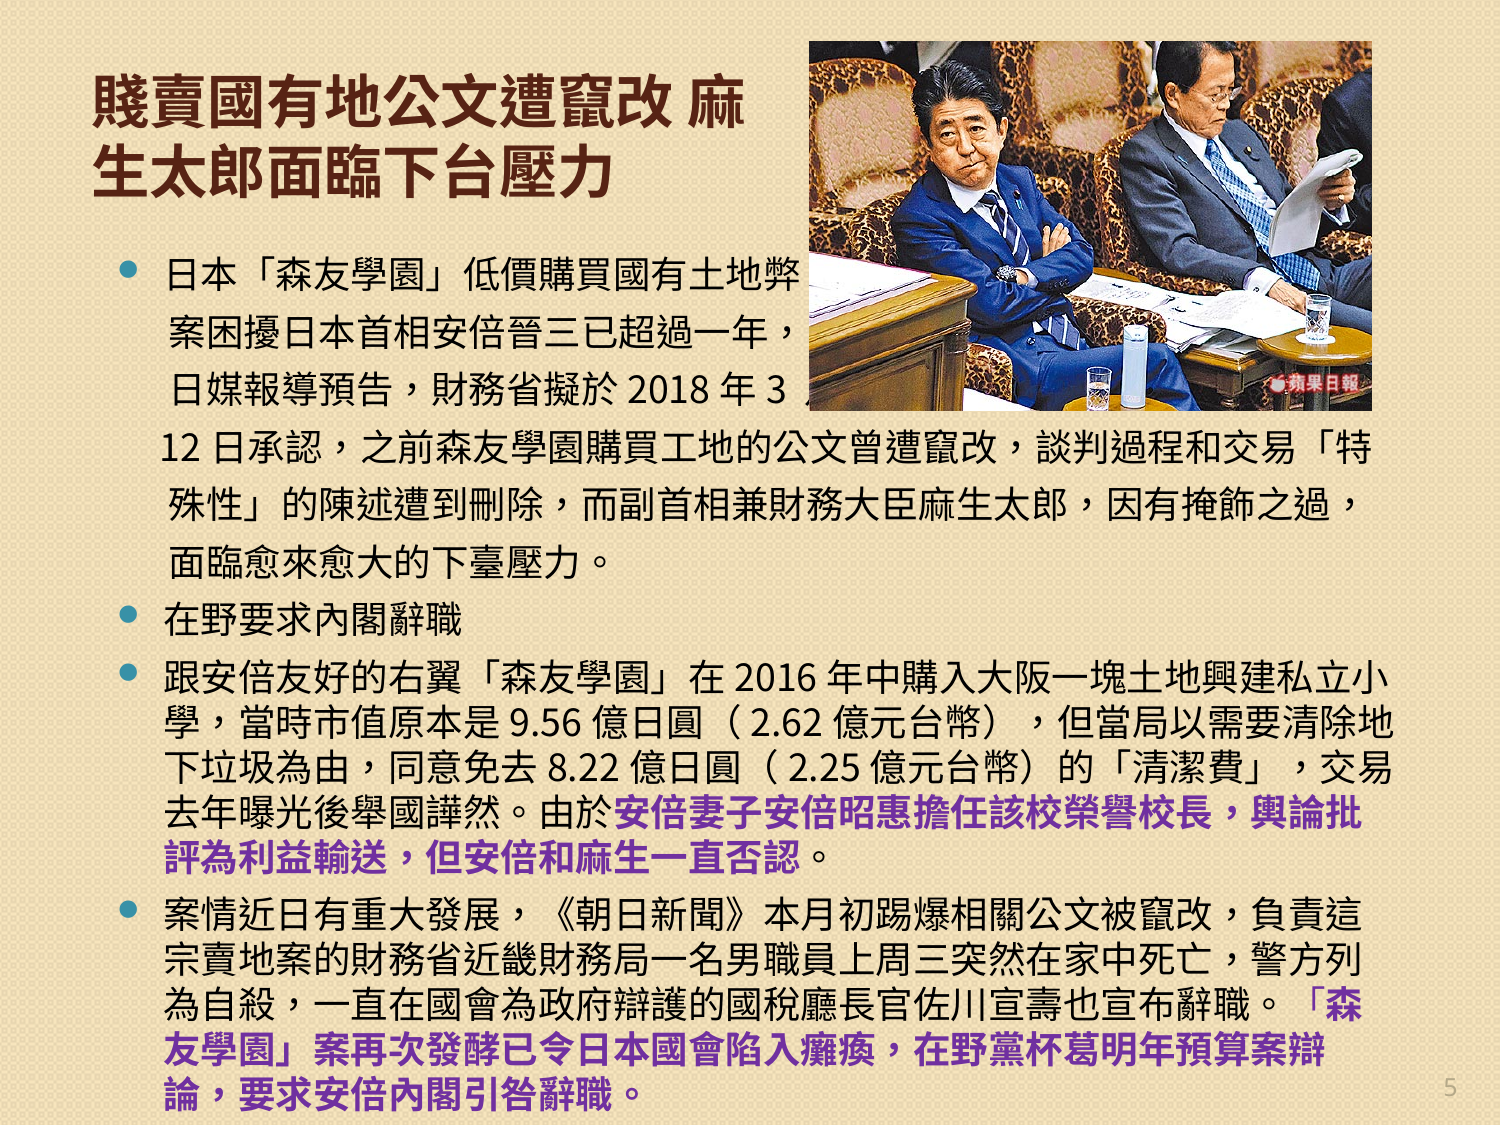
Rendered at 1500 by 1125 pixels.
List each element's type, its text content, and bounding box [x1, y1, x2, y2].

slide_number <編號> [1413, 1034, 1488, 1113]
picture [0, 0, 1500, 1125]
list 日本「森友學園」低價購買國有土地弊 案困擾日本首相安倍晉三已超過一年， 日媒報導預告，財務省擬於2018年3 月 12日承認，之前森友學園購買工地的公文曾遭竄改，談判過程和交易「特 殊性」的陳述遭到刪除，而副首相兼財務大臣麻生太郎，因有掩飾之過， 面臨愈來愈大的下臺壓力。 在野要求內閣辭職 跟安倍友好的右翼「森友學園」在2016年中購入大阪一塊土地興建私立小學，當時市值原本是9.56億日圓（2.62億元台幣），但當局以需要清除地下垃圾為由，同意免去8.22億日圓（2.25億元台幣）的「清潔費」，交易去年曝光後舉國譁然。由於安倍妻子安倍昭惠擔任該校榮譽校長，輿論批評為利益輸送，但安倍和麻生一直否認。 案情近日有重大發展，《朝日新聞》本月初踢爆相關公文被竄改，負責這宗賣地案的財務省近畿財務局一名男職員上周三突然在家中死亡，警方列為自殺，一直在國會為政府辯護的國稅廳長官佐川宣壽也宣布辭職。「森友學園」案再次發酵已令日本國會陷入癱瘓，在野黨杯葛明年預算案辯論，要求安倍內閣引咎辭職。 [88, 243, 1413, 1005]
title 賤賣國有地公文遭竄改 麻生太郎面臨下台壓力 [76, 41, 764, 213]
